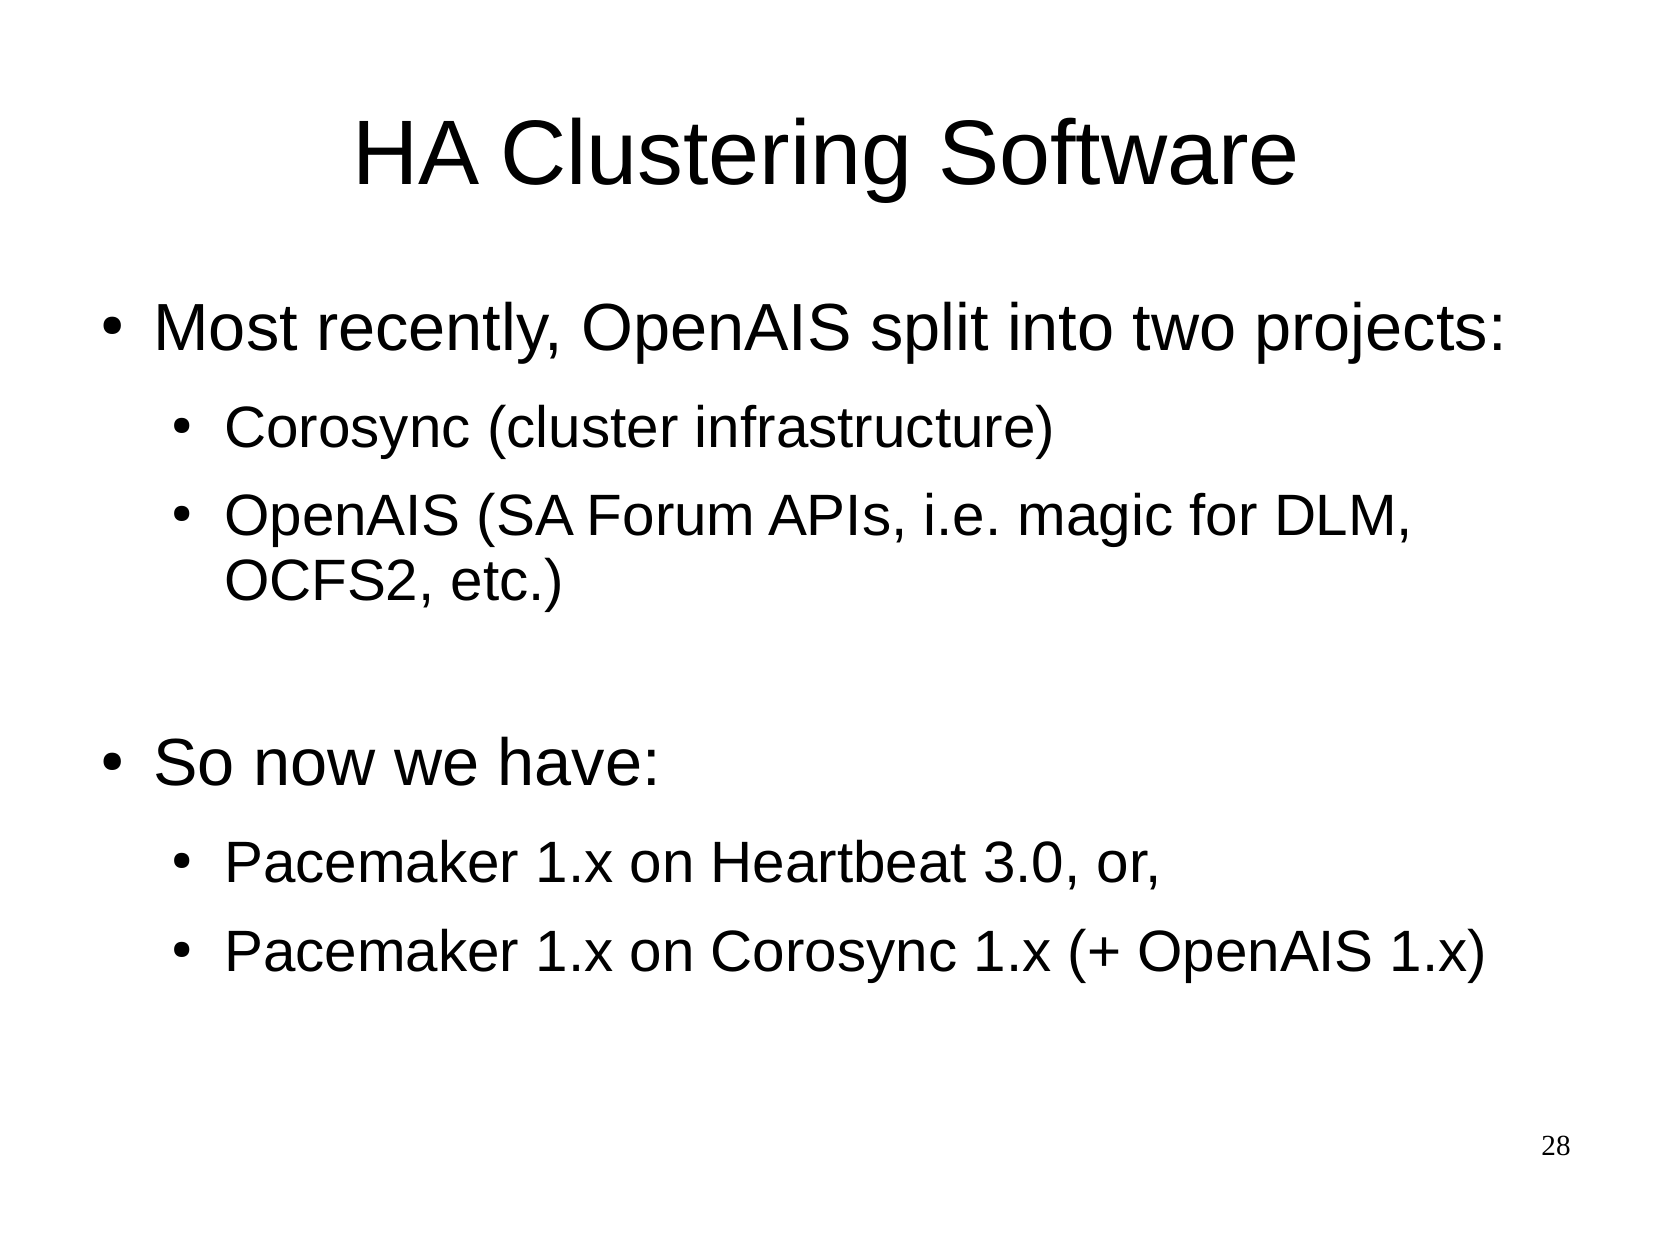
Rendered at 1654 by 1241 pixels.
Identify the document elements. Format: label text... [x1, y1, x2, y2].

title HA Clustering Software [82, 49, 1571, 257]
list Most recently, OpenAIS split into two projects: Corosync (cluster infrastructure) OpenAIS (SA Forum APIs, i.e. magic for DLM, OCFS2, etc.) So now we have: Pacemaker 1.x on Heartbeat 3.0, or, Pacemaker 1.x on Corosync 1.x (+ OpenAIS 1.x) [82, 290, 1571, 1109]
